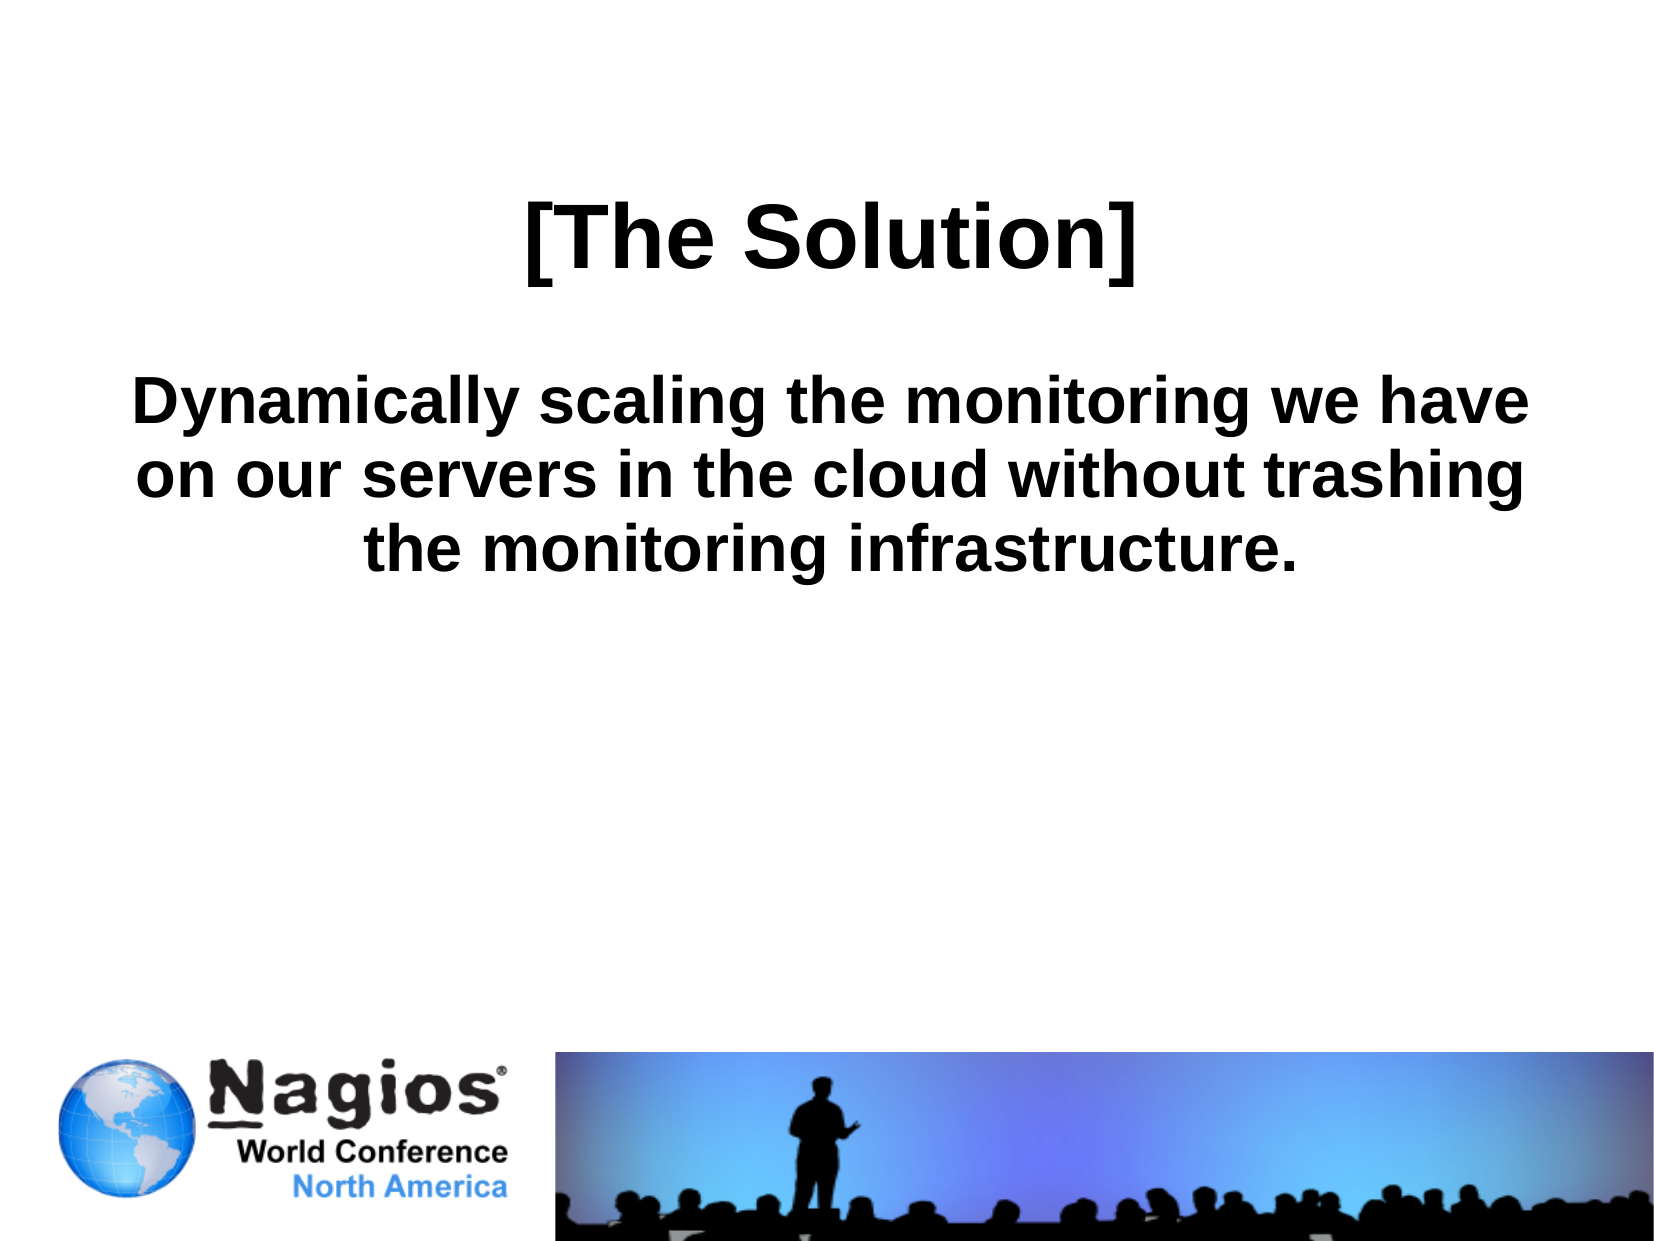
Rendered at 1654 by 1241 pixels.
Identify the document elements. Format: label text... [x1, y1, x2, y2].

picture [58, 1058, 509, 1228]
title [The Solution] Dynamically scaling the monitoring we have on our servers in the cloud without trashing the monitoring infrastructure. [87, 180, 1576, 587]
picture [555, 1052, 1654, 1241]
